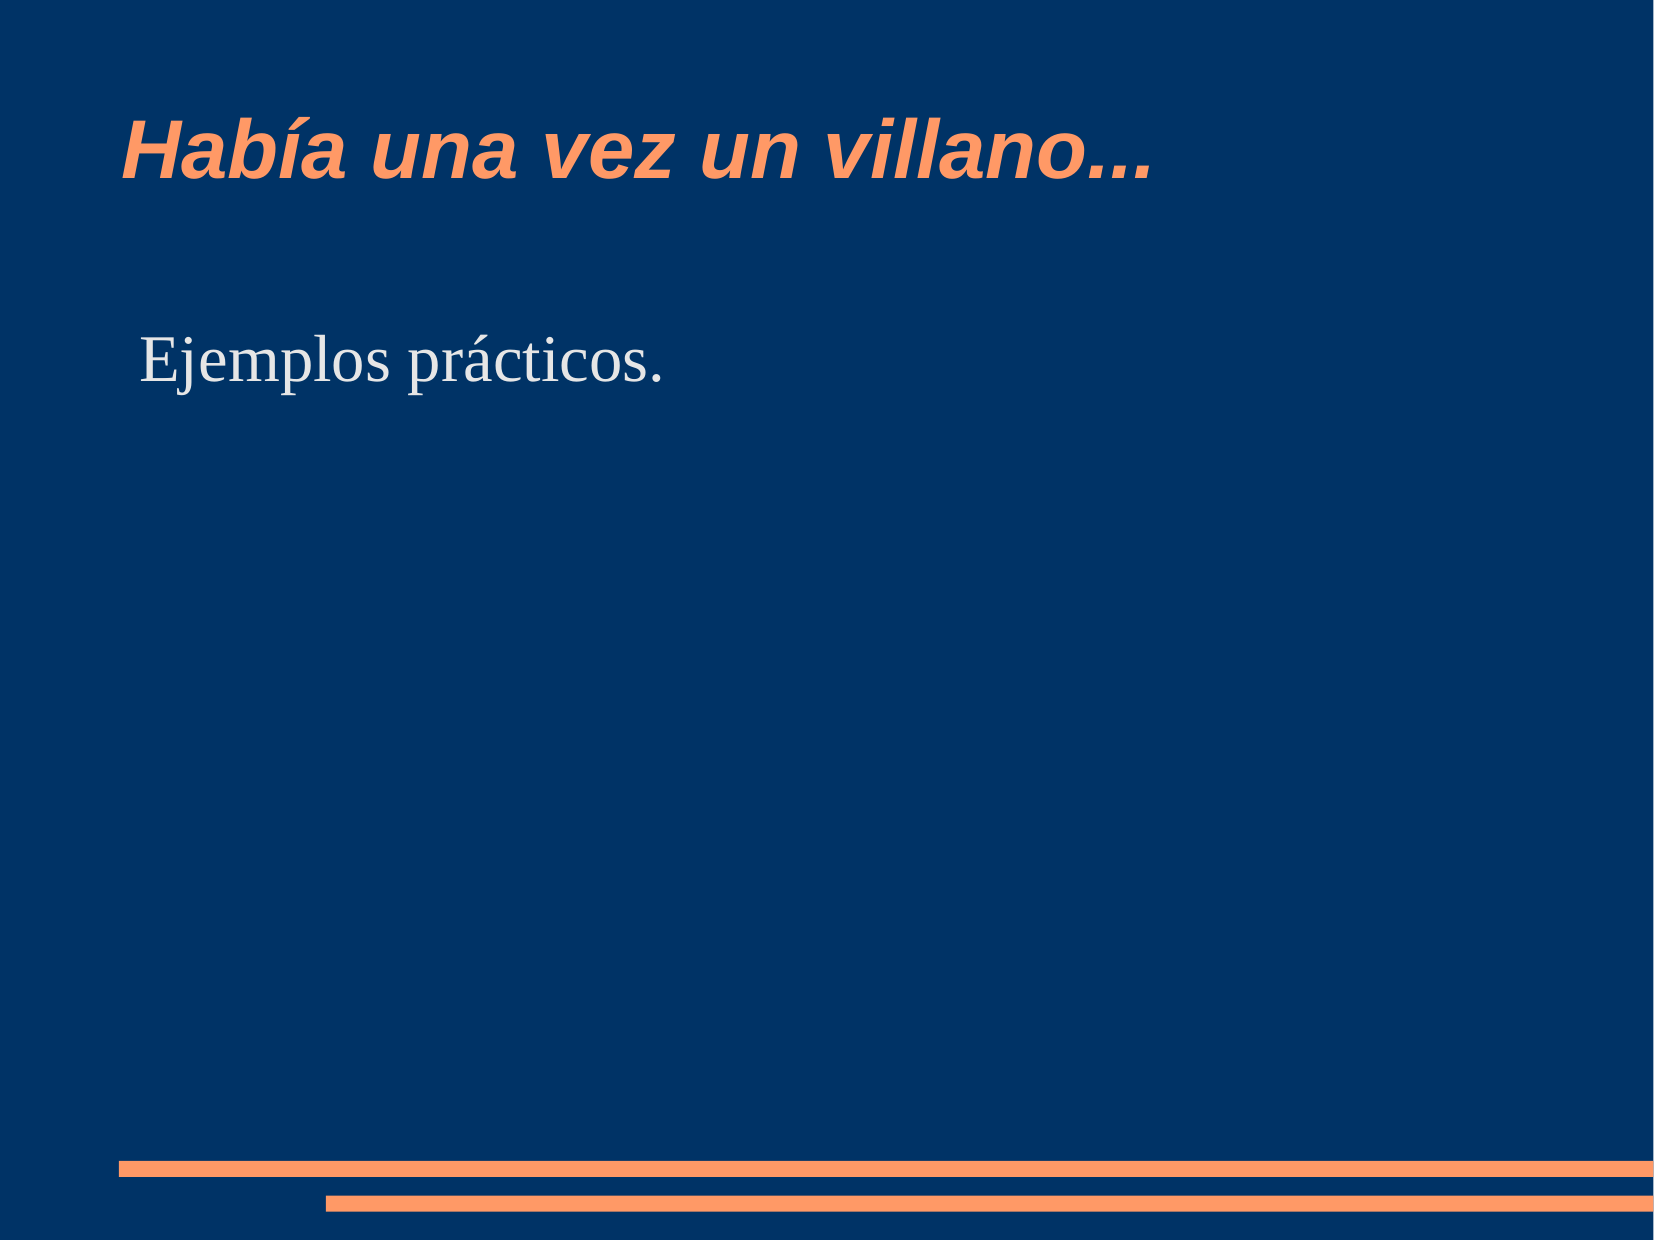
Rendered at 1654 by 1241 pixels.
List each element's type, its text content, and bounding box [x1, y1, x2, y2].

list Ejemplos prácticos. [121, 322, 1561, 1118]
title Había una vez un villano... [121, 53, 1534, 247]
